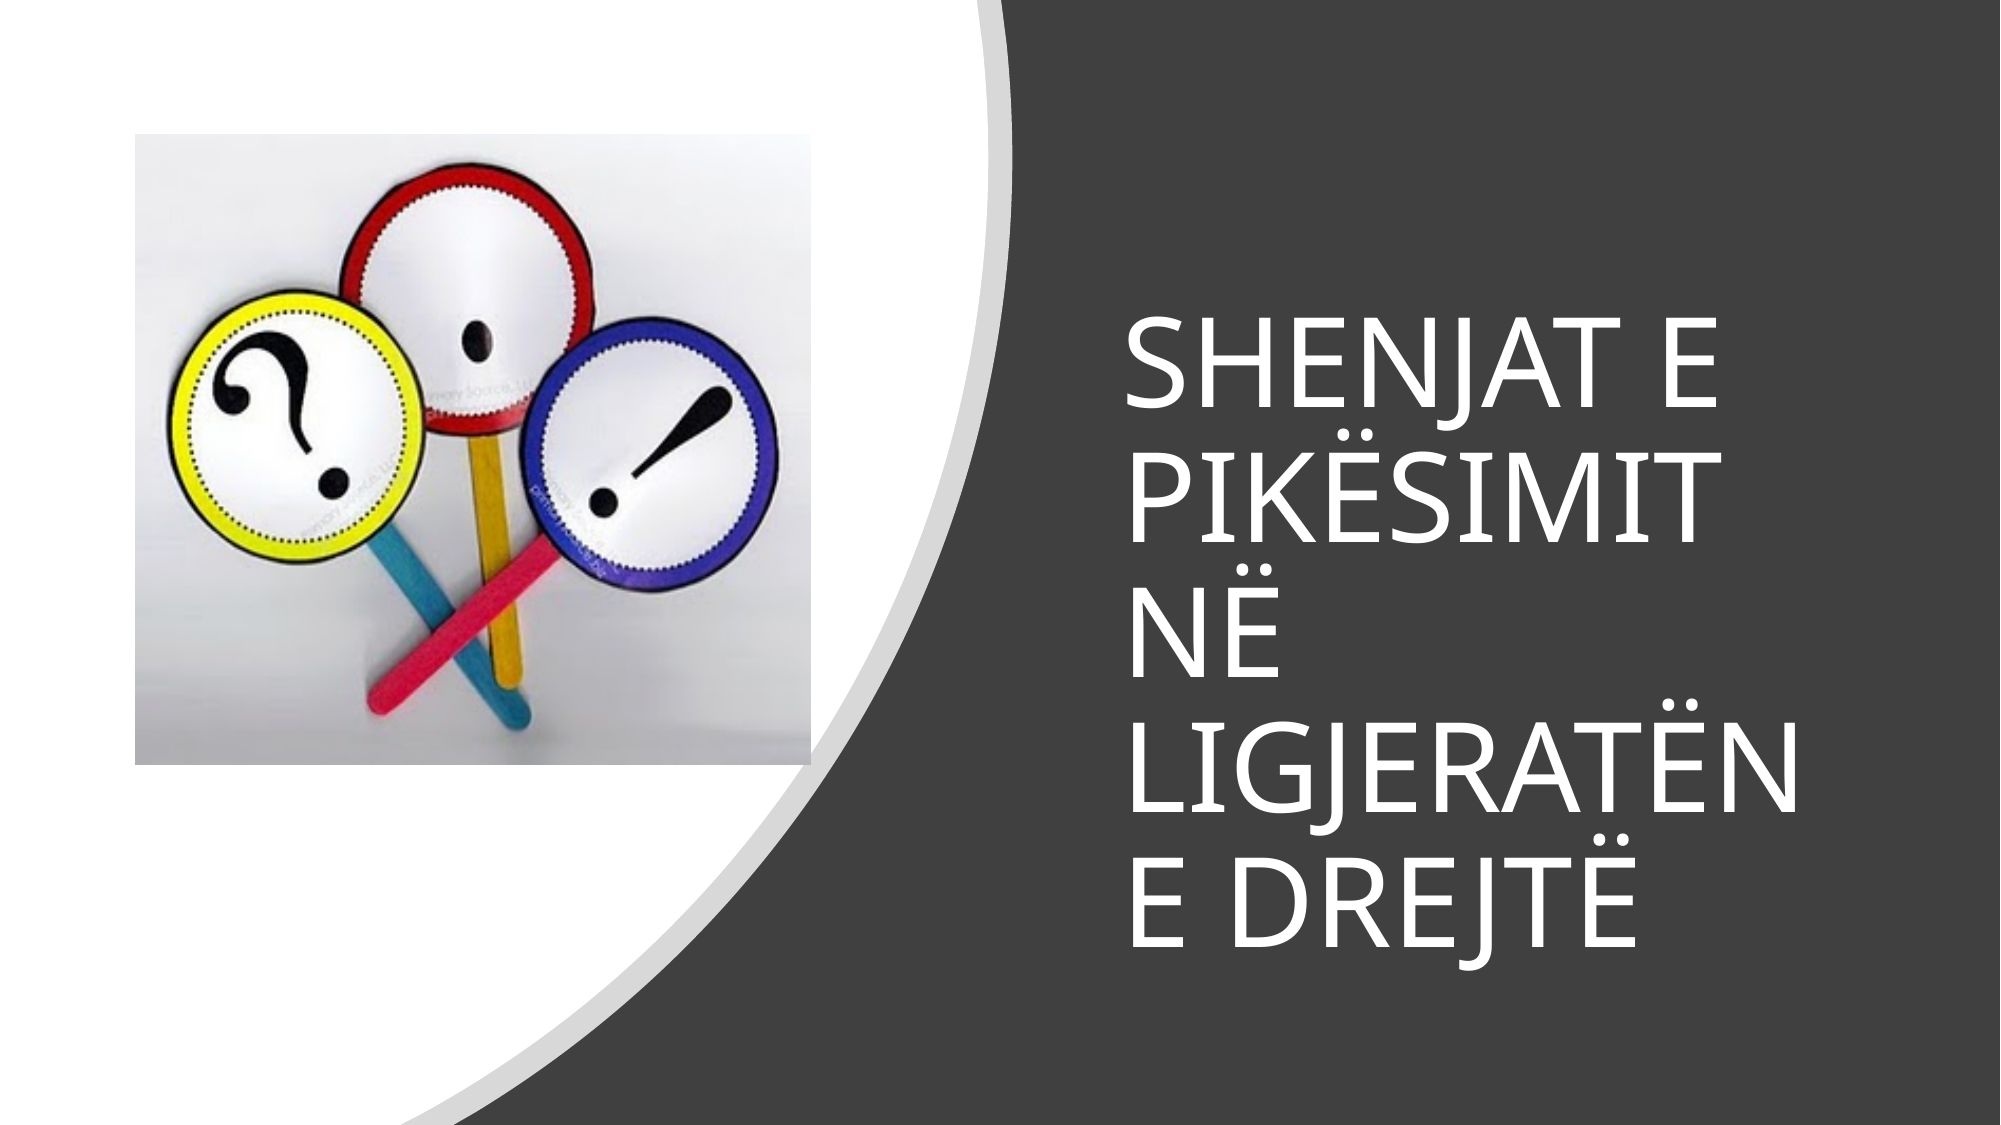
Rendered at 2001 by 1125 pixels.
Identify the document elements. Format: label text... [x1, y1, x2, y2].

title SHENJAT E PIKËSIMIT NË LIGJERATËN E DREJTË [1106, 292, 1869, 767]
picture [135, 134, 811, 766]
text_box [0, 0, 2000, 1125]
